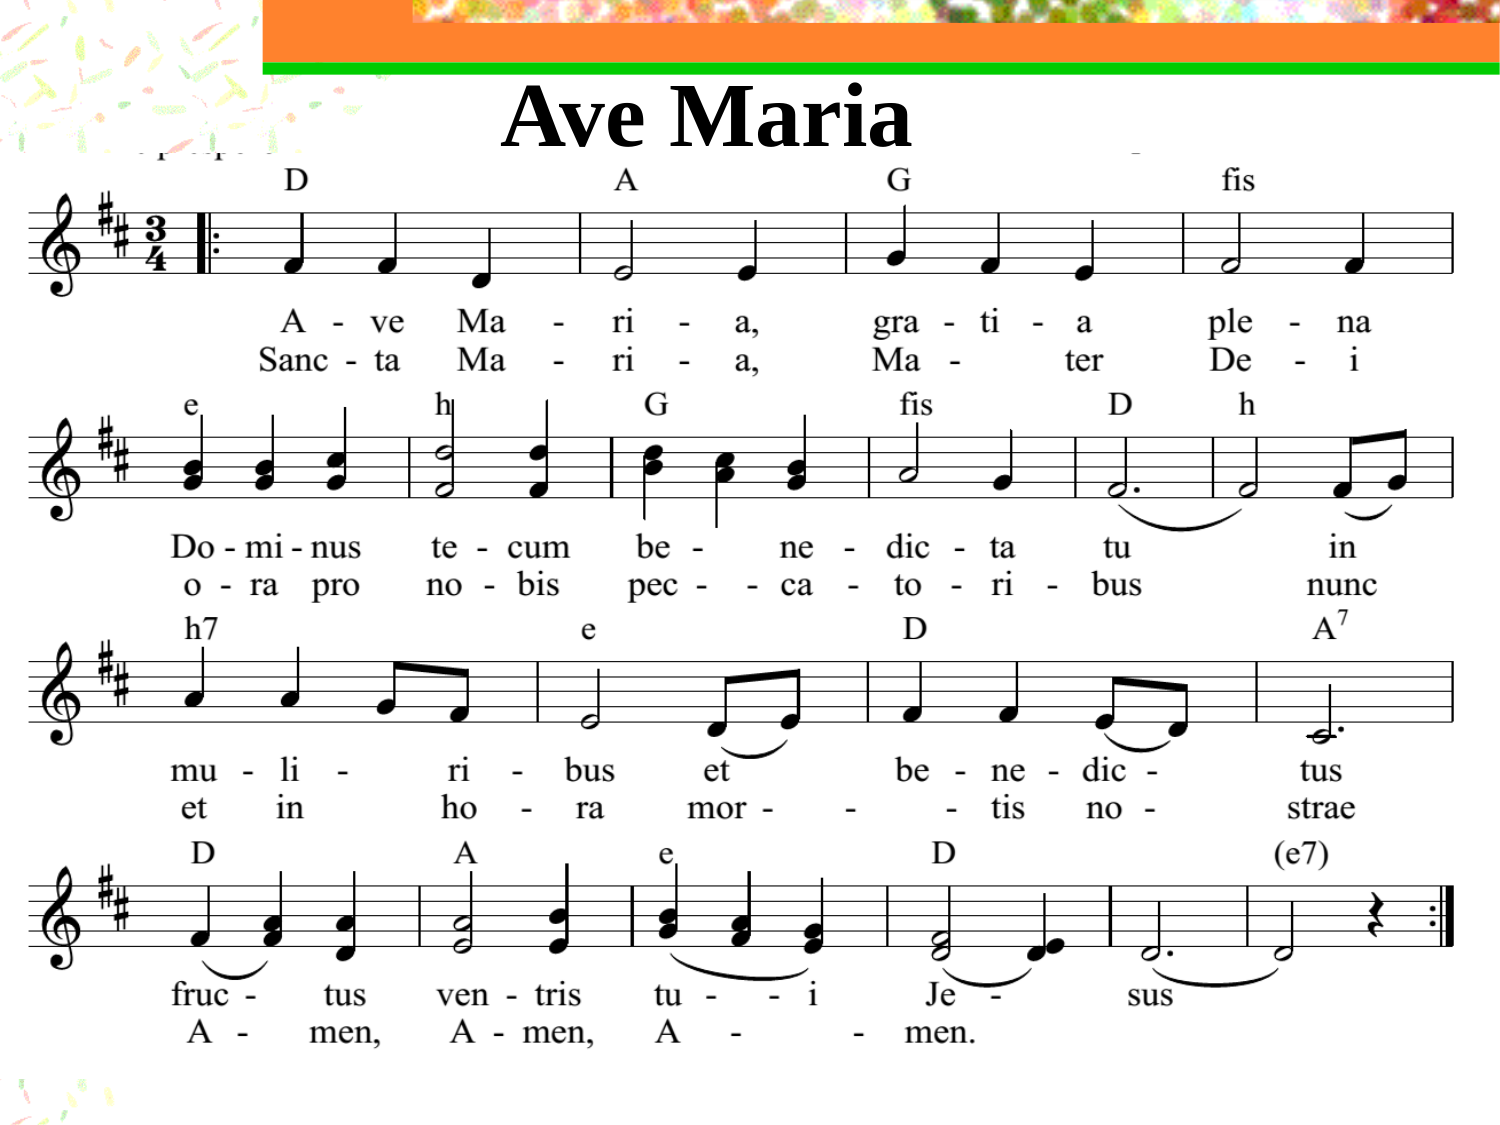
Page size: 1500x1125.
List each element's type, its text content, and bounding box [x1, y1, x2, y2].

picture [412, 0, 1500, 23]
text_box Ave Maria [298, 18, 1117, 153]
picture [0, 0, 1463, 1125]
